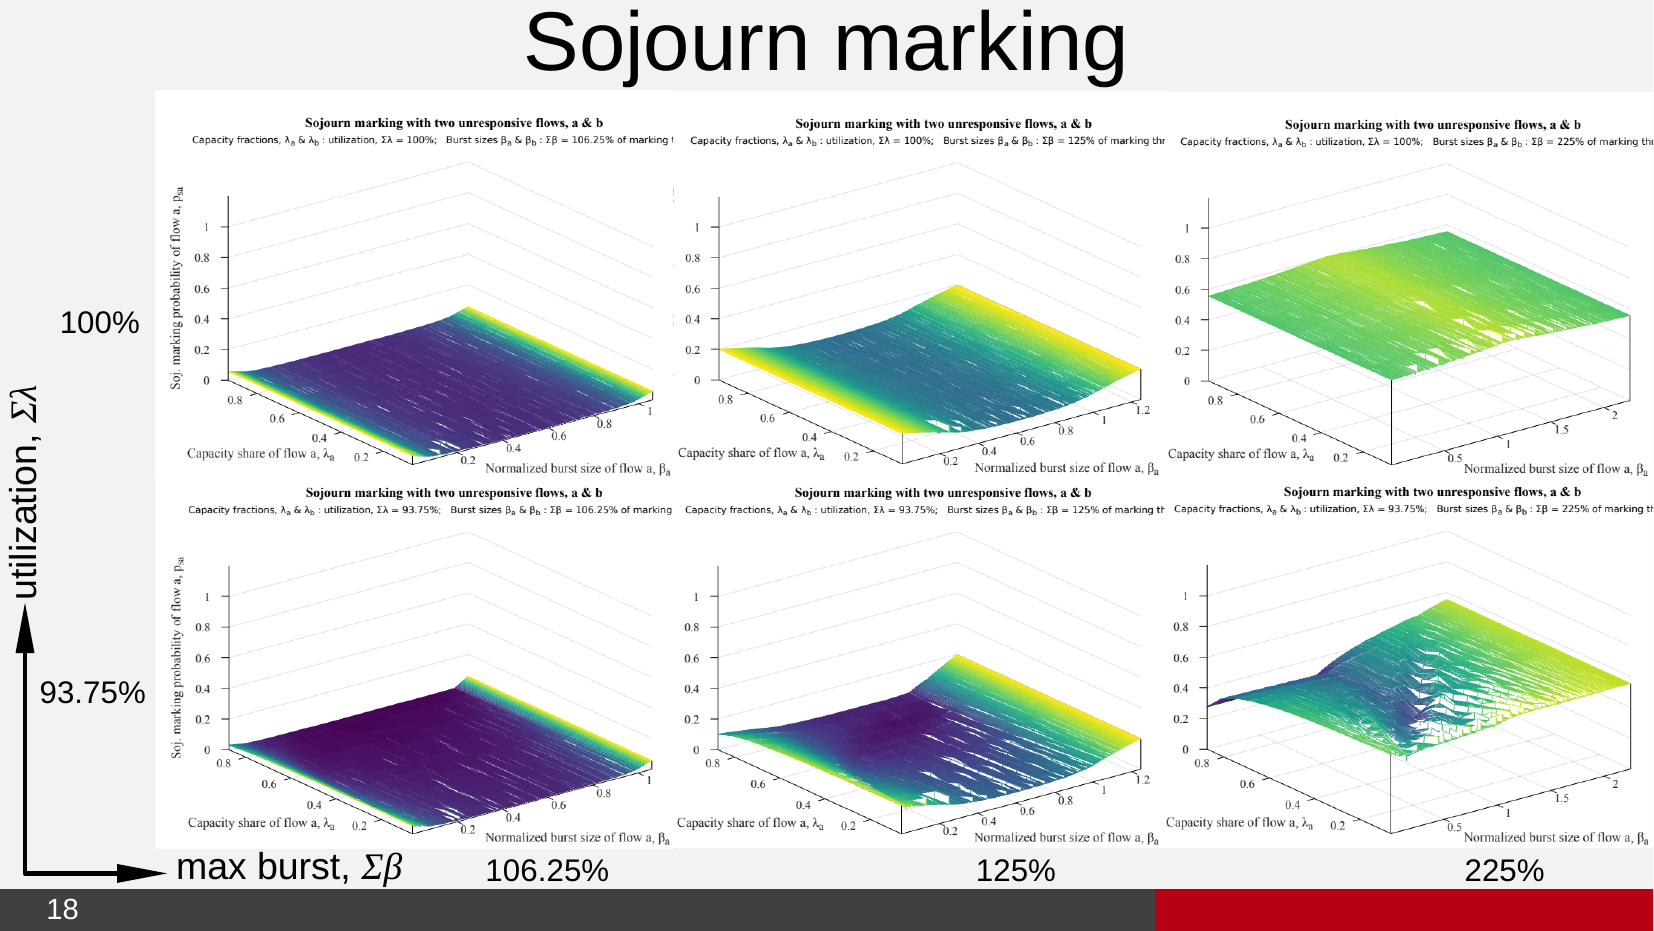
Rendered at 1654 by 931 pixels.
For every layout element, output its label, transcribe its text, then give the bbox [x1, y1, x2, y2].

title Sojourn marking [82, 0, 1571, 89]
text_box 125% [961, 845, 1071, 896]
text_box 225% [1449, 845, 1560, 896]
text_box 106.25% [470, 845, 625, 896]
text_box max burst, Σβ [161, 837, 418, 895]
text_box 100% [44, 298, 155, 348]
picture [154, 90, 1654, 849]
text_box 93.75% [24, 667, 161, 718]
text_box utilization, Σλ [0, 370, 52, 616]
